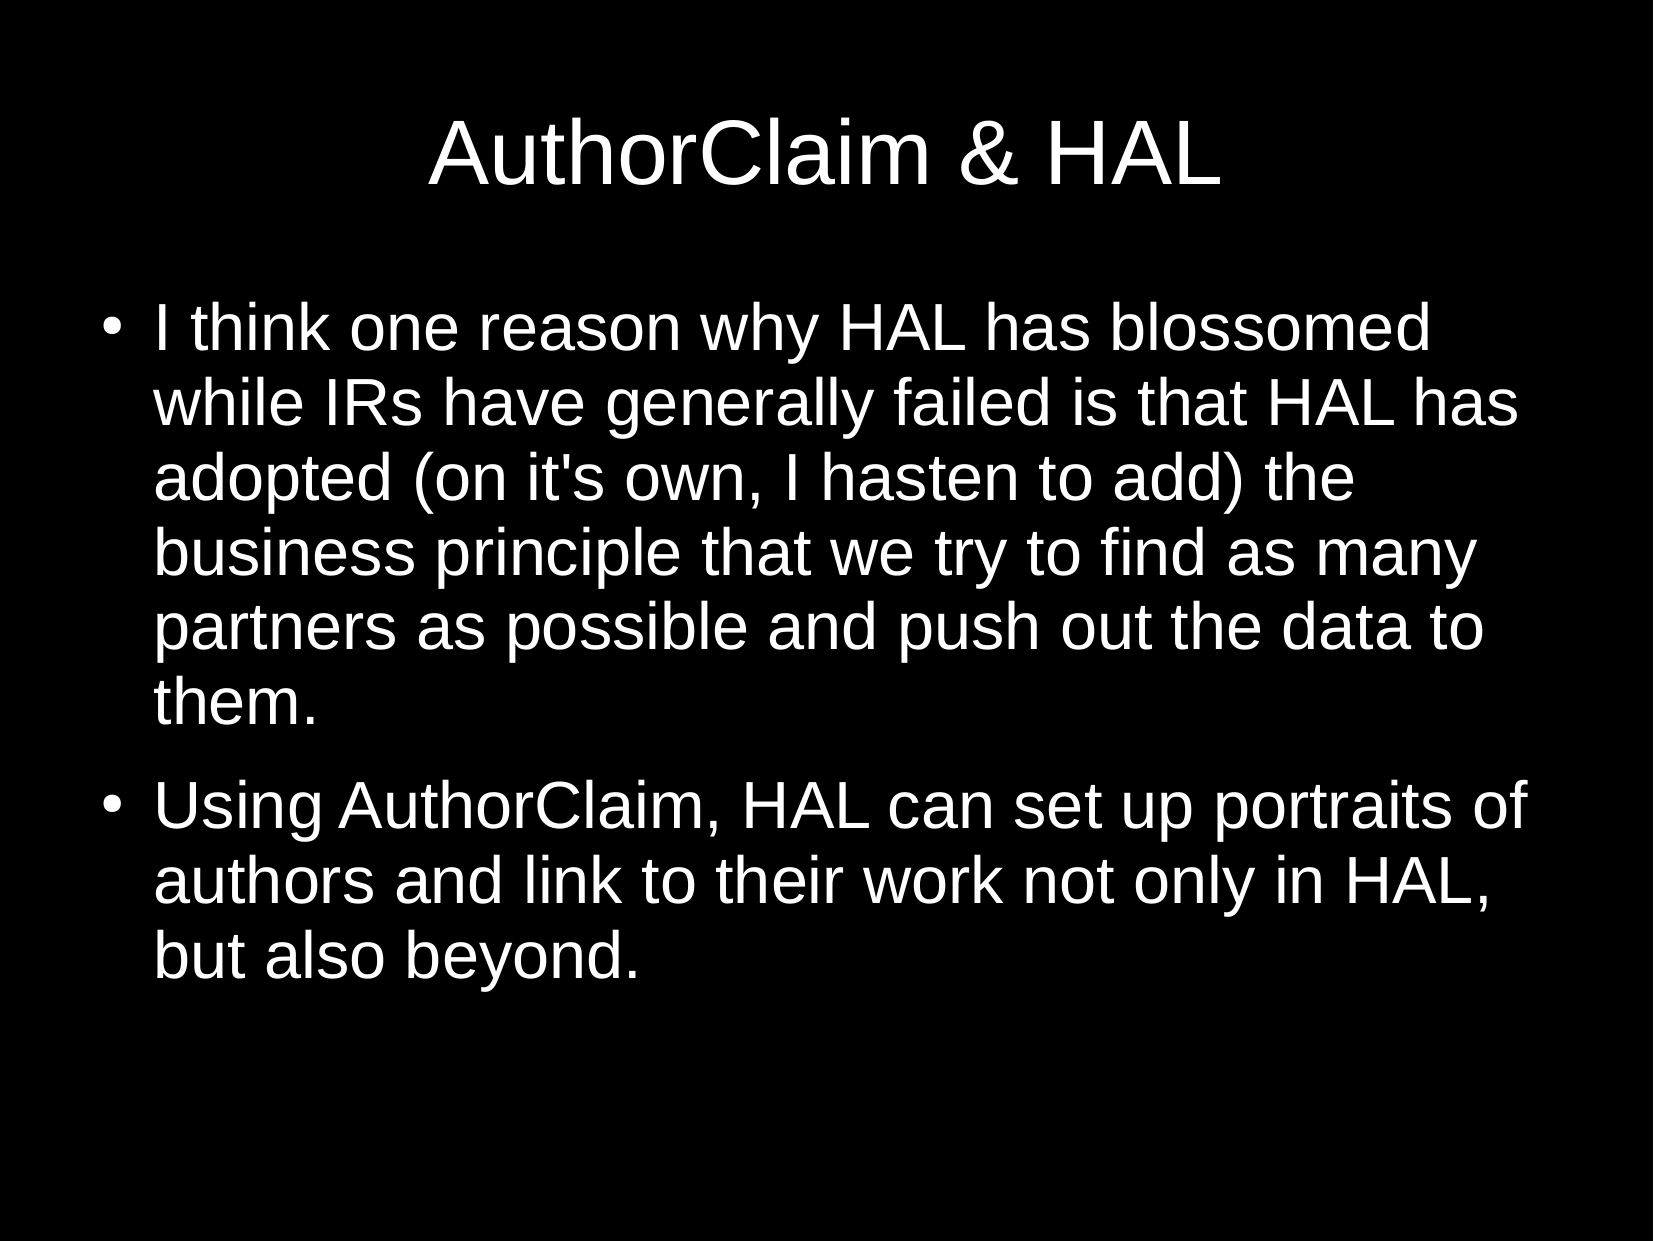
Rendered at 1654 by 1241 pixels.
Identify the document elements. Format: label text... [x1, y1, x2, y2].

list I think one reason why HAL has blossomed while IRs have generally failed is that HAL has adopted (on it's own, I hasten to add) the business principle that we try to find as many partners as possible and push out the data to them. Using AuthorClaim, HAL can set up portraits of authors and link to their work not only in HAL, but also beyond. [82, 290, 1571, 1109]
title AuthorClaim & HAL [82, 56, 1571, 250]
